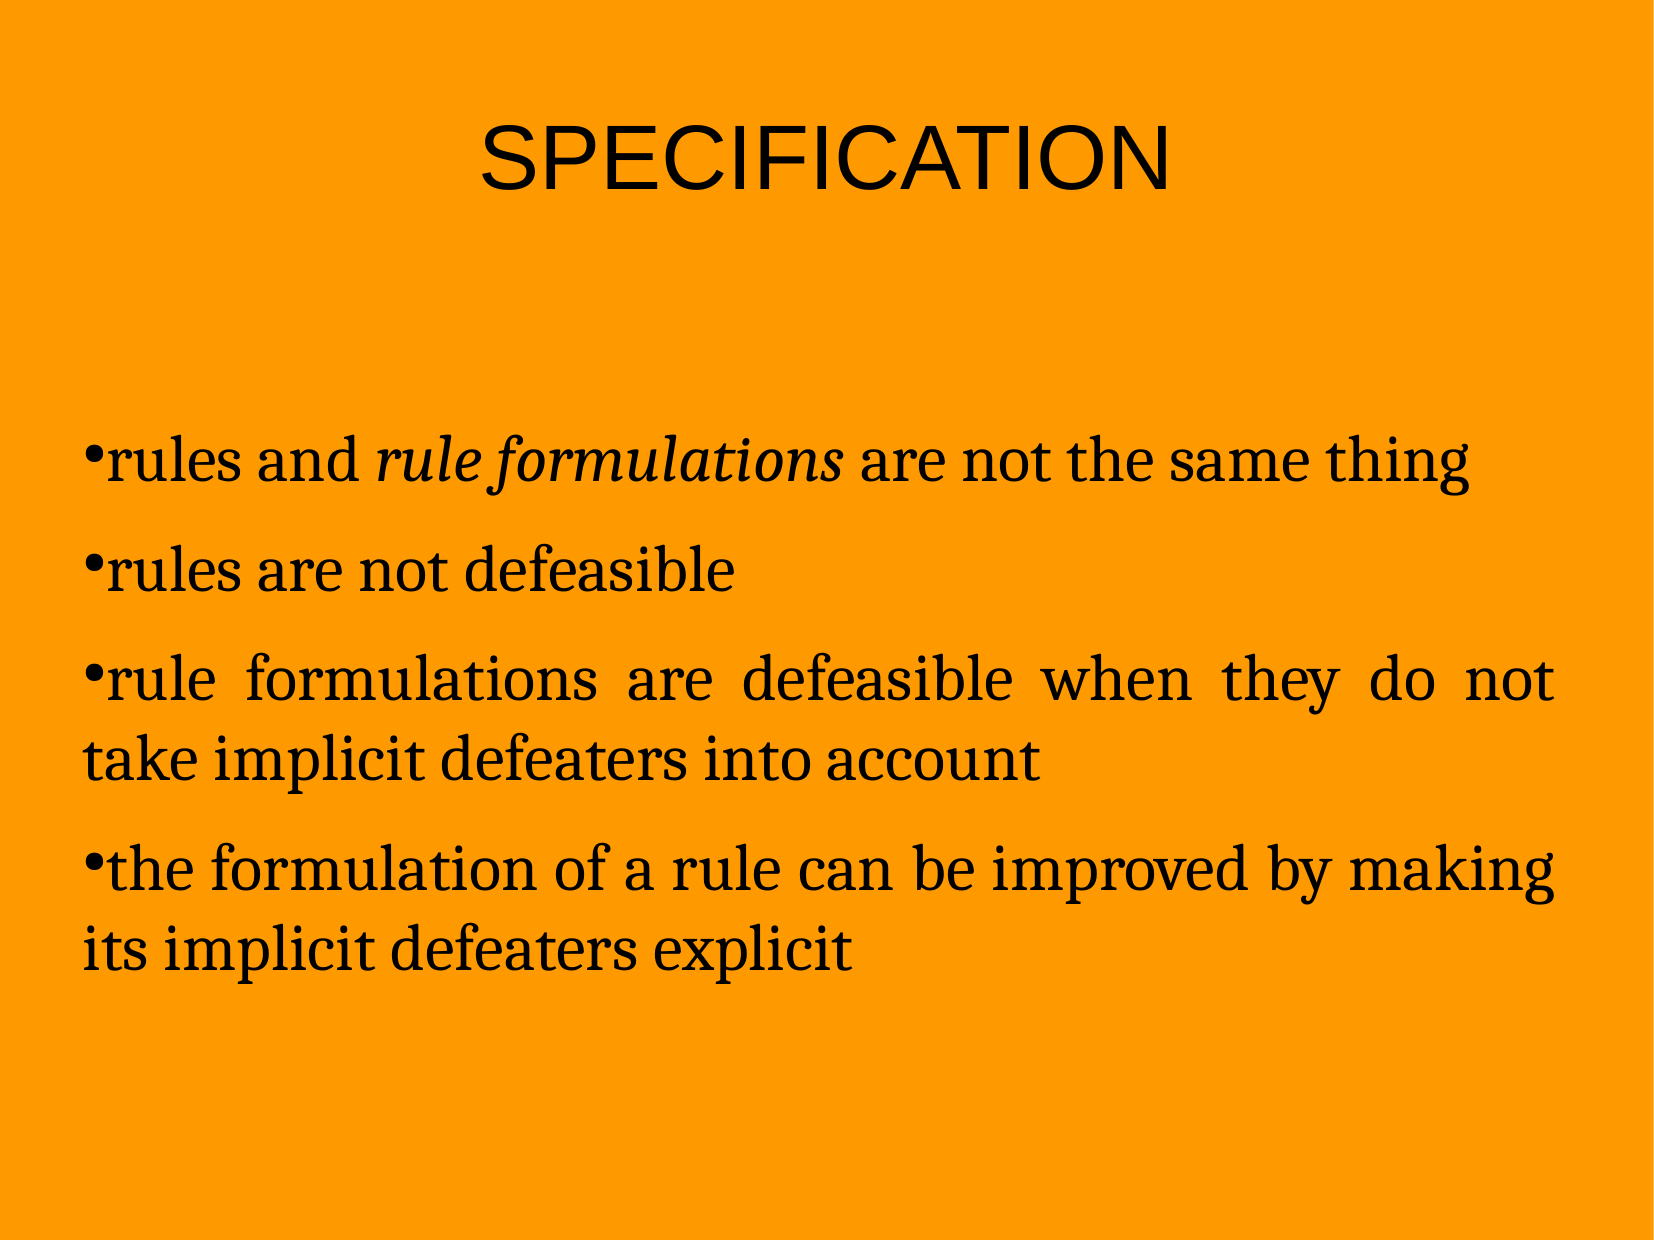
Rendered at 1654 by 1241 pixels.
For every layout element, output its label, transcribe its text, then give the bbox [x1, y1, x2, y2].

title SPECIFICATION [82, 49, 1571, 257]
list rules and rule formulations are not the same thing rules are not defeasible rule formulations are defeasible when they do not take implicit defeaters into account the formulation of a rule can be improved by making its implicit defeaters explicit [82, 290, 1571, 1109]
